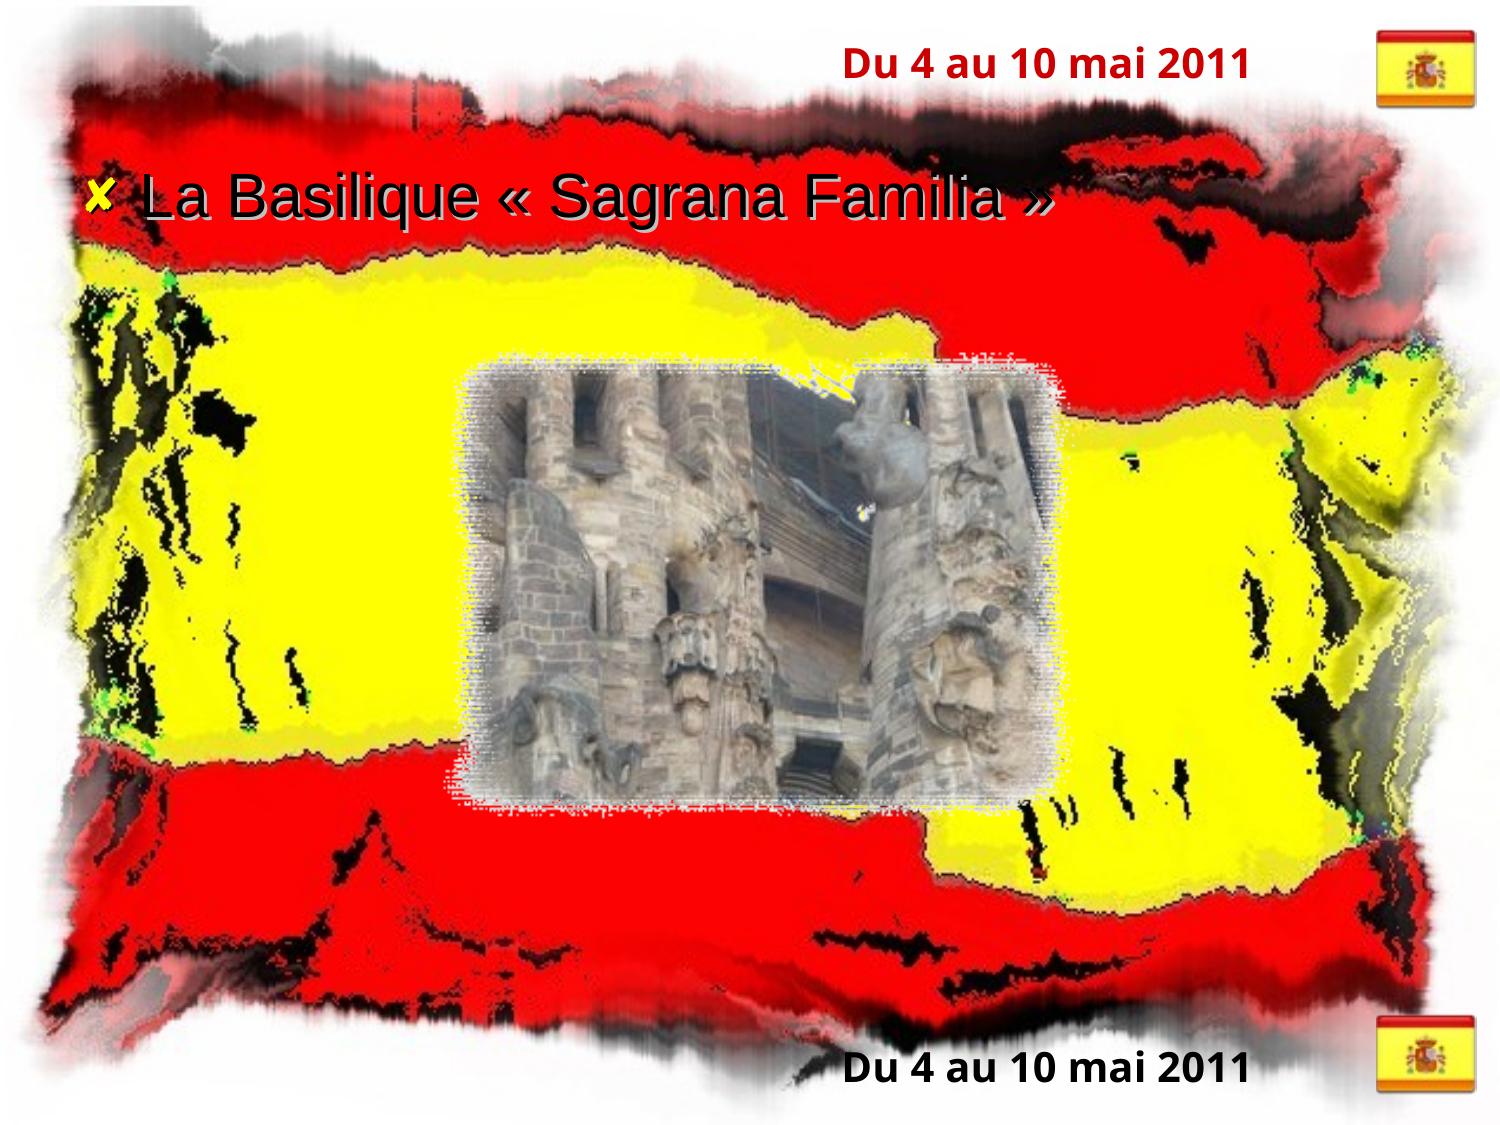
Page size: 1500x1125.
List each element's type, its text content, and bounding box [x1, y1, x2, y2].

text_box  La Basilique « Sagrana Familia » [64, 147, 1500, 239]
picture [0, 0, 1500, 1125]
